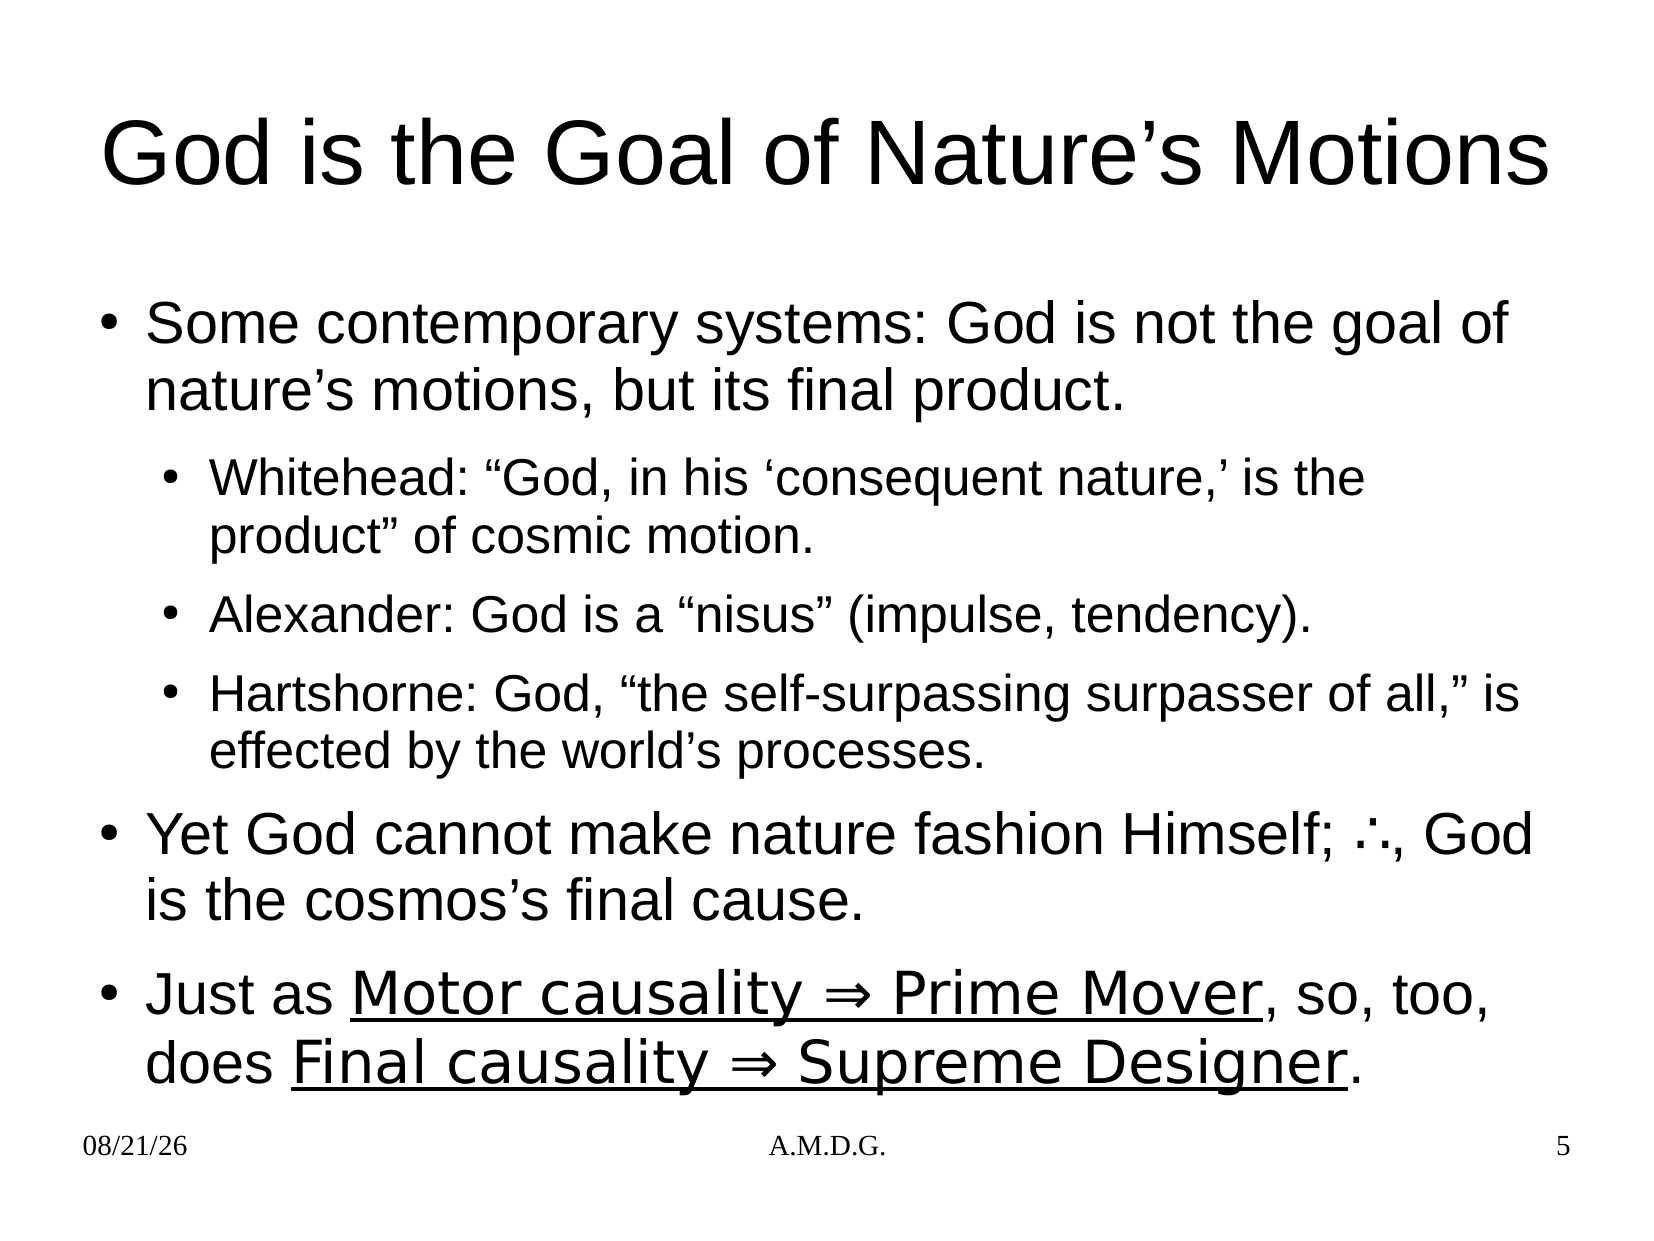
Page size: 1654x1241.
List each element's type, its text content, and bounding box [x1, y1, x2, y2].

title God is the Goal of Nature’s Motions [82, 49, 1571, 257]
list Some contemporary systems: God is not the goal of nature’s motions, but its final product. Whitehead: “God, in his ‘consequent nature,’ is the product” of cosmic motion. Alexander: God is a “nisus” (impulse, tendency). Hartshorne: God, “the self-surpassing surpasser of all,” is effected by the world’s processes. Yet God cannot make nature fashion Himself; ∴, God is the cosmos’s final cause. Just as Motor causality ⇒ Prime Mover, so, too, does Final causality ⇒ Supreme Designer. [82, 290, 1571, 1109]
